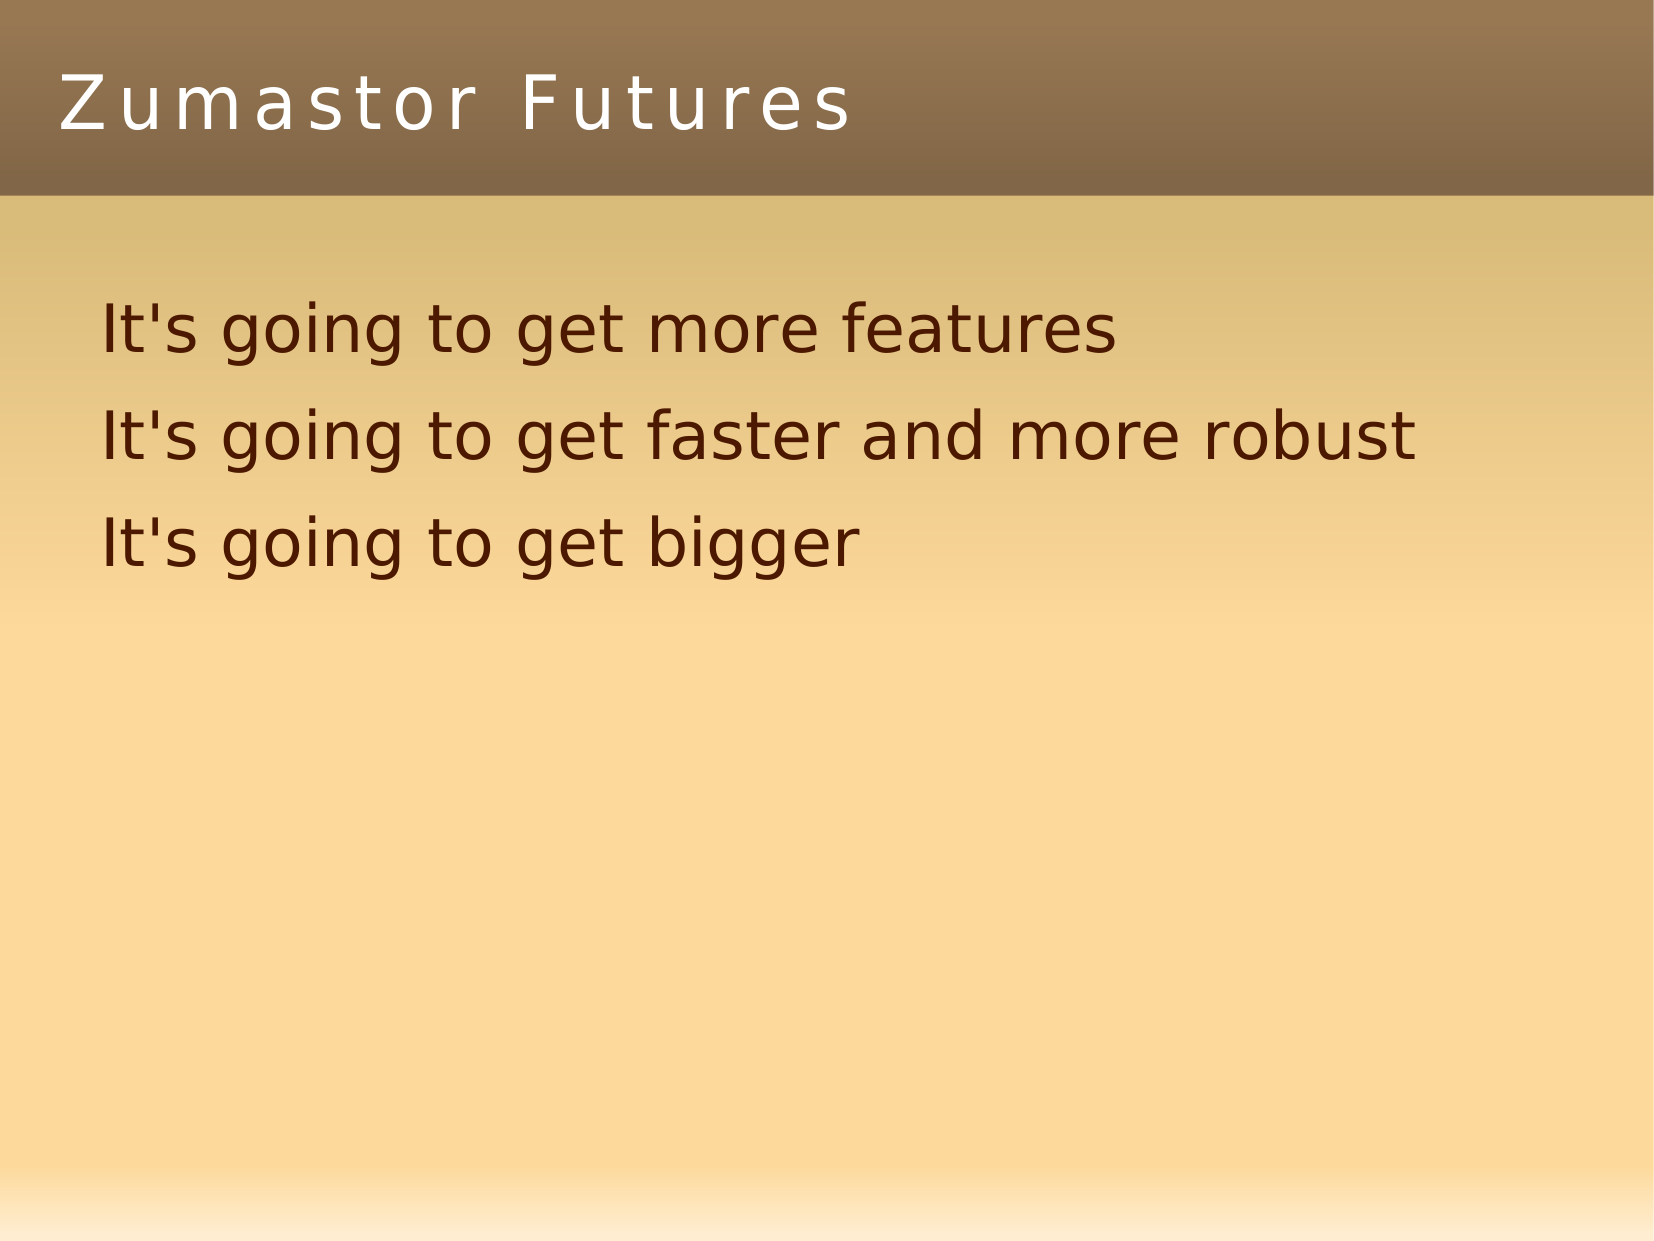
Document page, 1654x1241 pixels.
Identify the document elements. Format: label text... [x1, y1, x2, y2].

picture [0, 0, 1654, 1241]
list It's going to get more features It's going to get faster and more robust It's going to get bigger [82, 290, 1571, 1109]
title Zumastor Futures [59, 29, 1595, 178]
